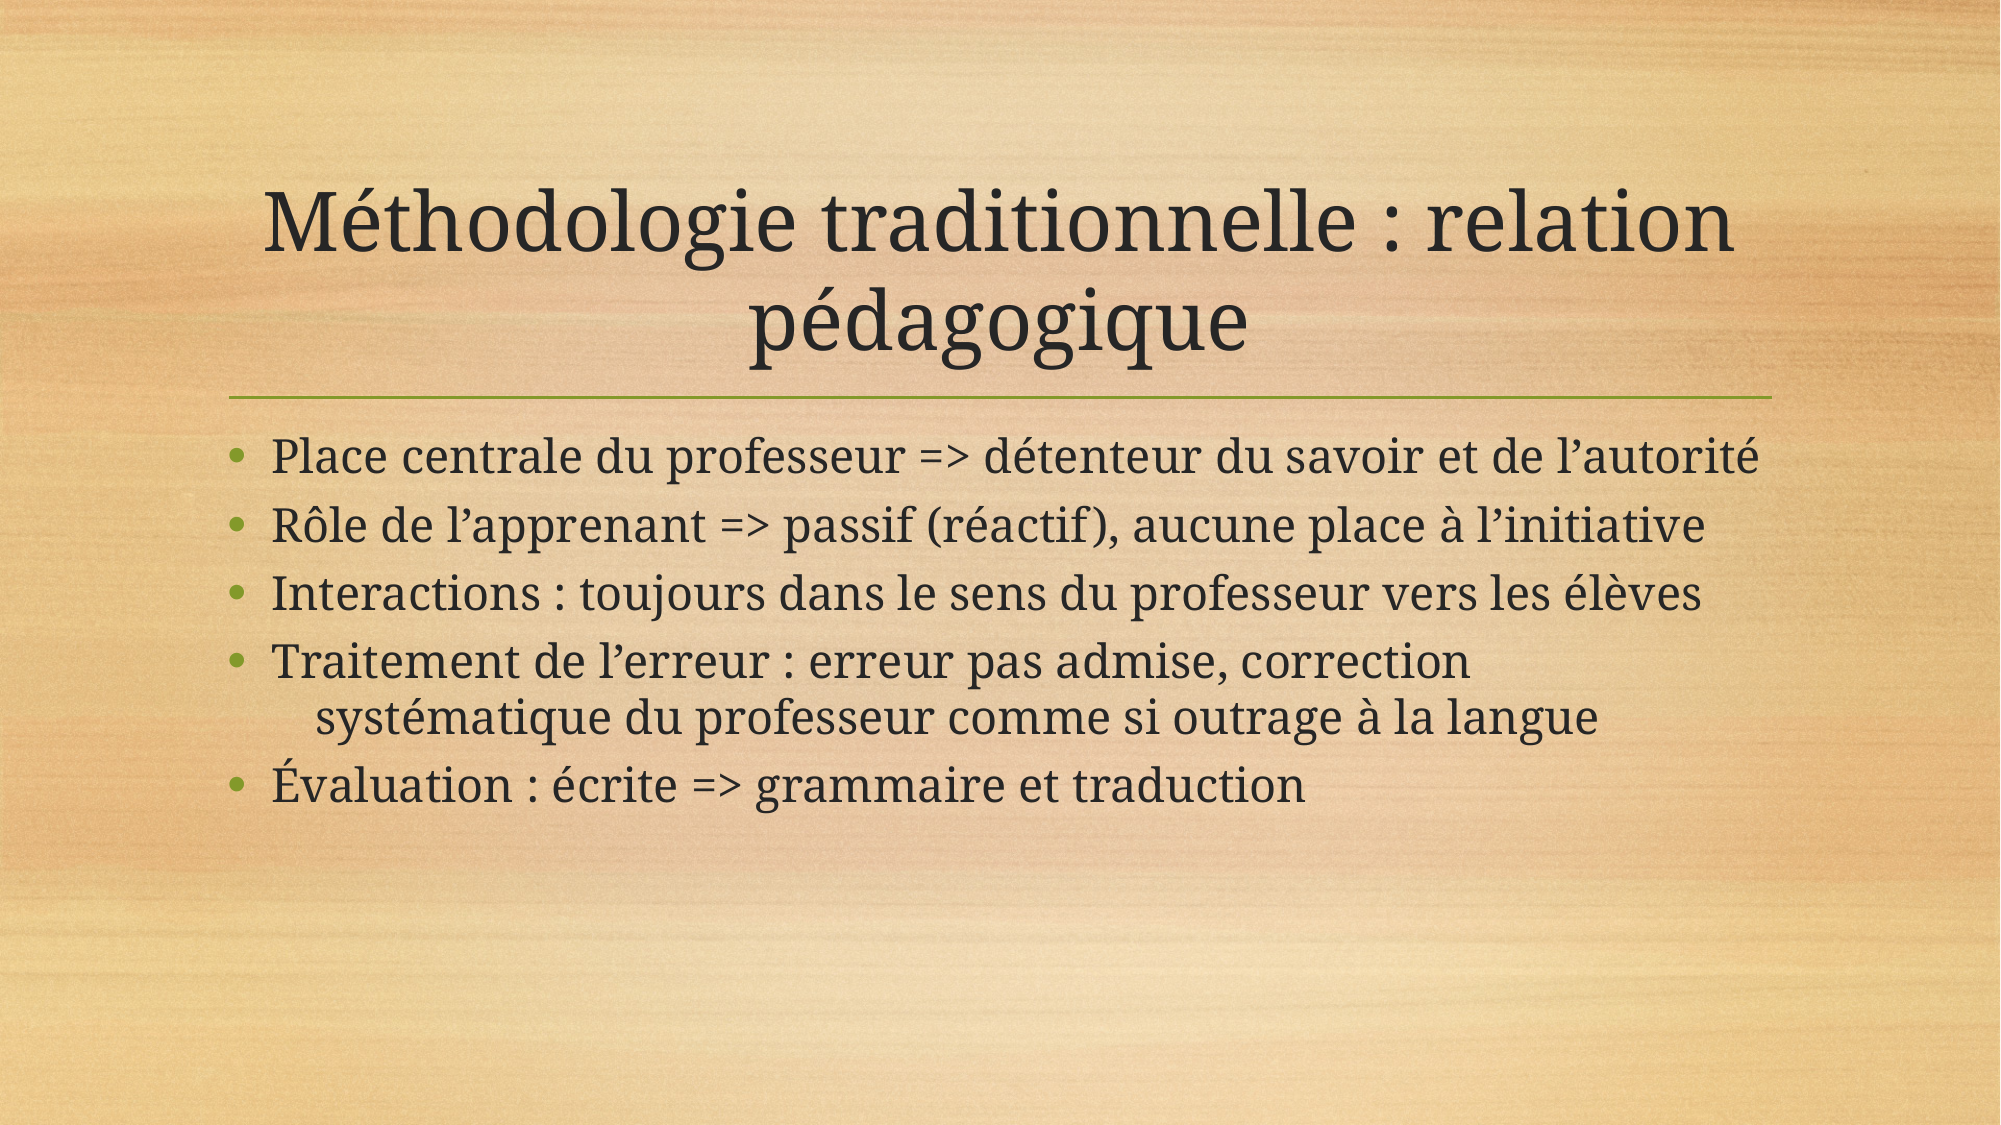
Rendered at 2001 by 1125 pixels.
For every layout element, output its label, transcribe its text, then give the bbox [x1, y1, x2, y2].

title Méthodologie traditionnelle : relation pédagogique [212, 161, 1788, 376]
list Place centrale du professeur => détenteur du savoir et de l’autorité Rôle de l’apprenant => passif (réactif), aucune place à l’initiative Interactions : toujours dans le sens du professeur vers les élèves Traitement de l’erreur : erreur pas admise, correction systématique du professeur comme si outrage à la langue Évaluation : écrite => grammaire et traduction [212, 419, 1788, 964]
